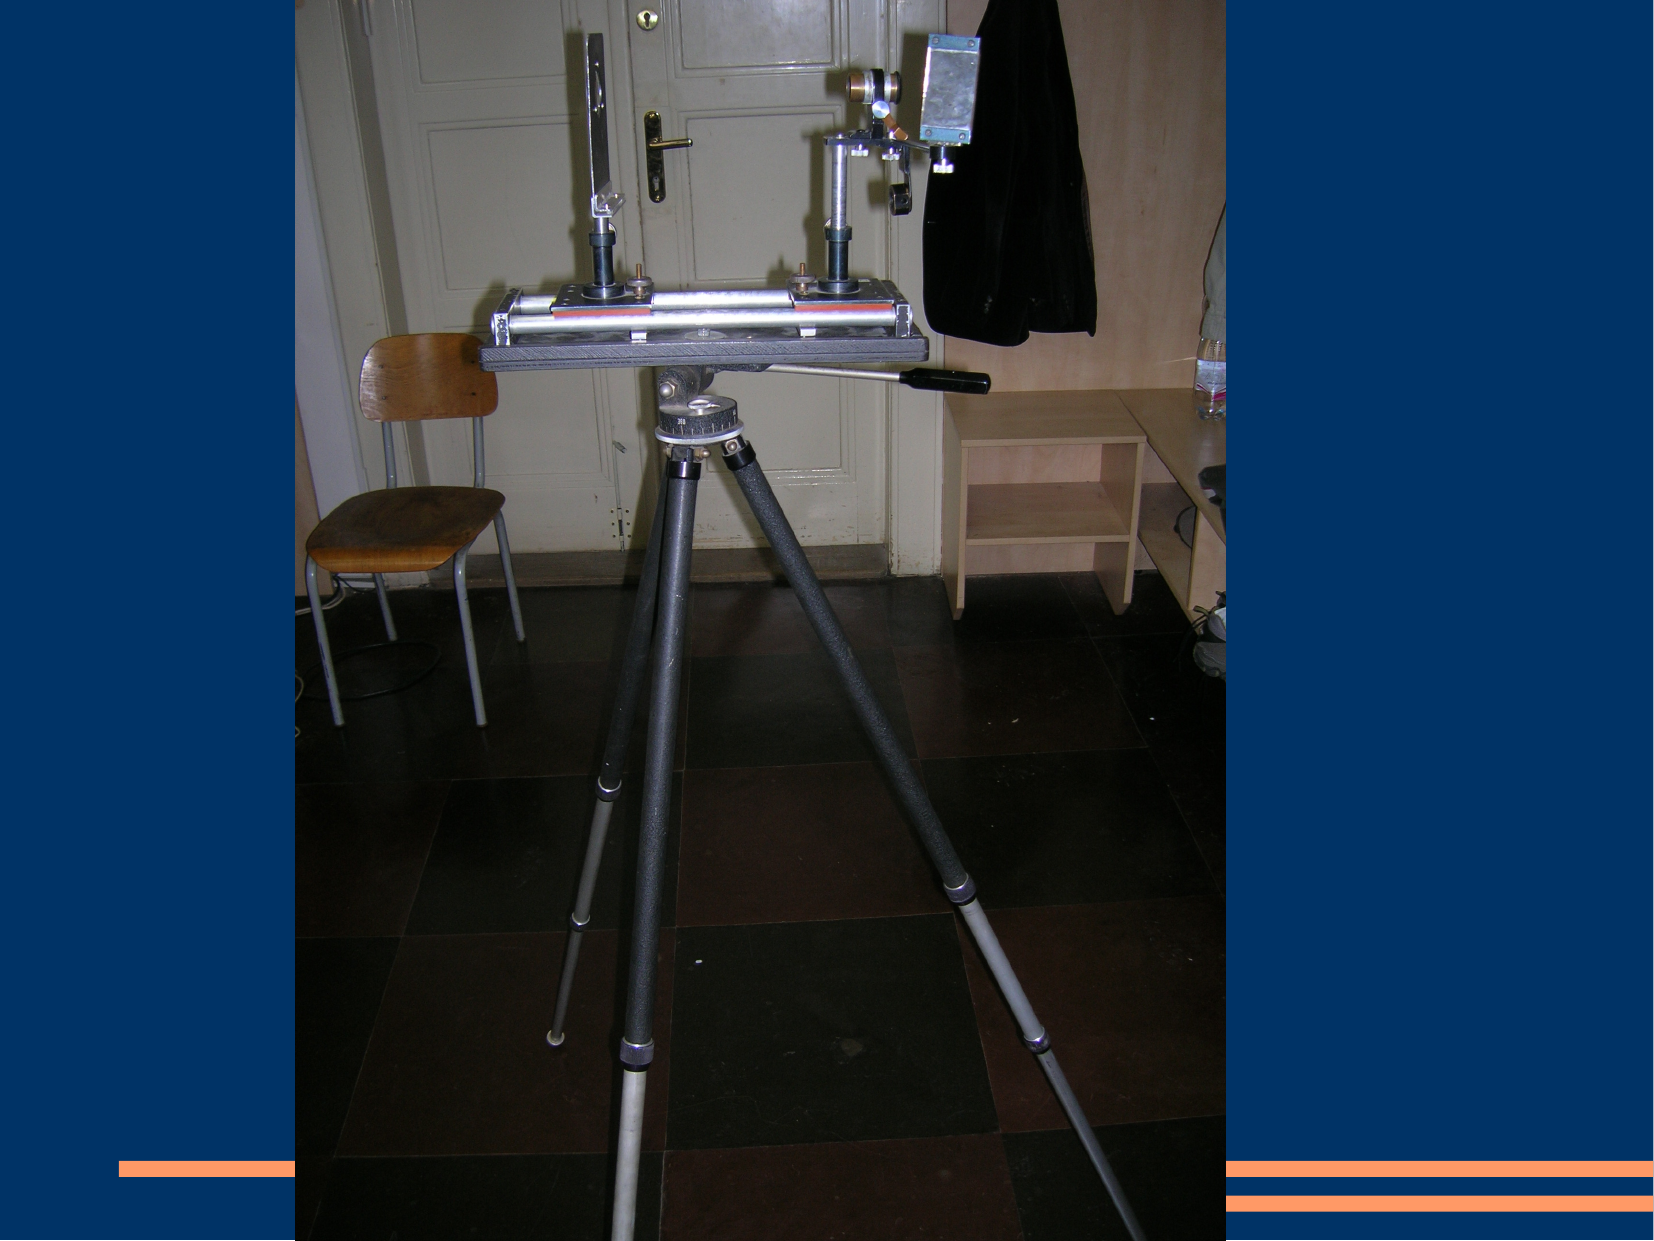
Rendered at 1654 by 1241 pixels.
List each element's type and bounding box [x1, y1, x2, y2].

picture [295, 0, 1226, 1241]
